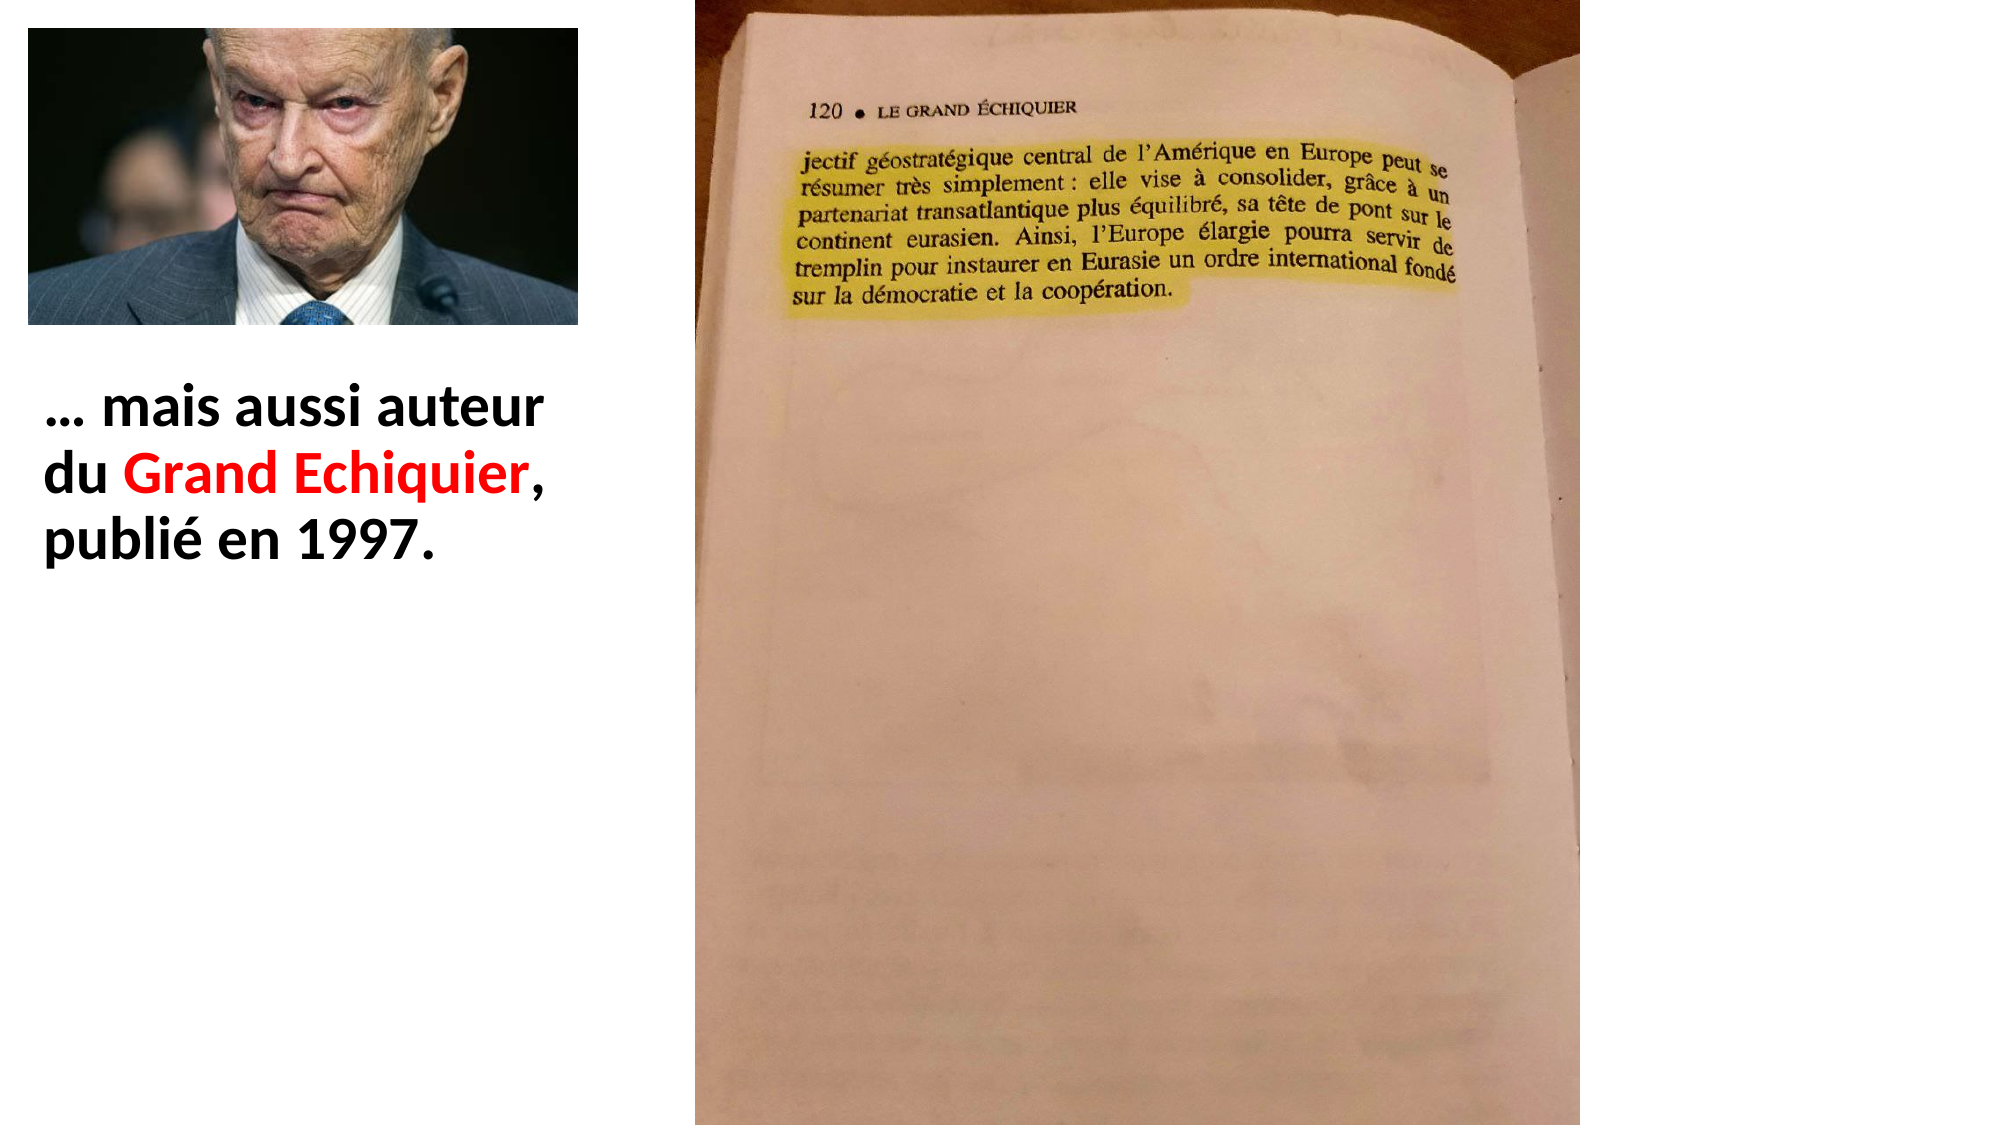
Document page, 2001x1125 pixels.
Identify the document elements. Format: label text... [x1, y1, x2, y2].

picture [695, 0, 1580, 1125]
text_box … mais aussi auteur du Grand Echiquier, publié en 1997. [28, 364, 638, 582]
picture [28, 28, 578, 325]
